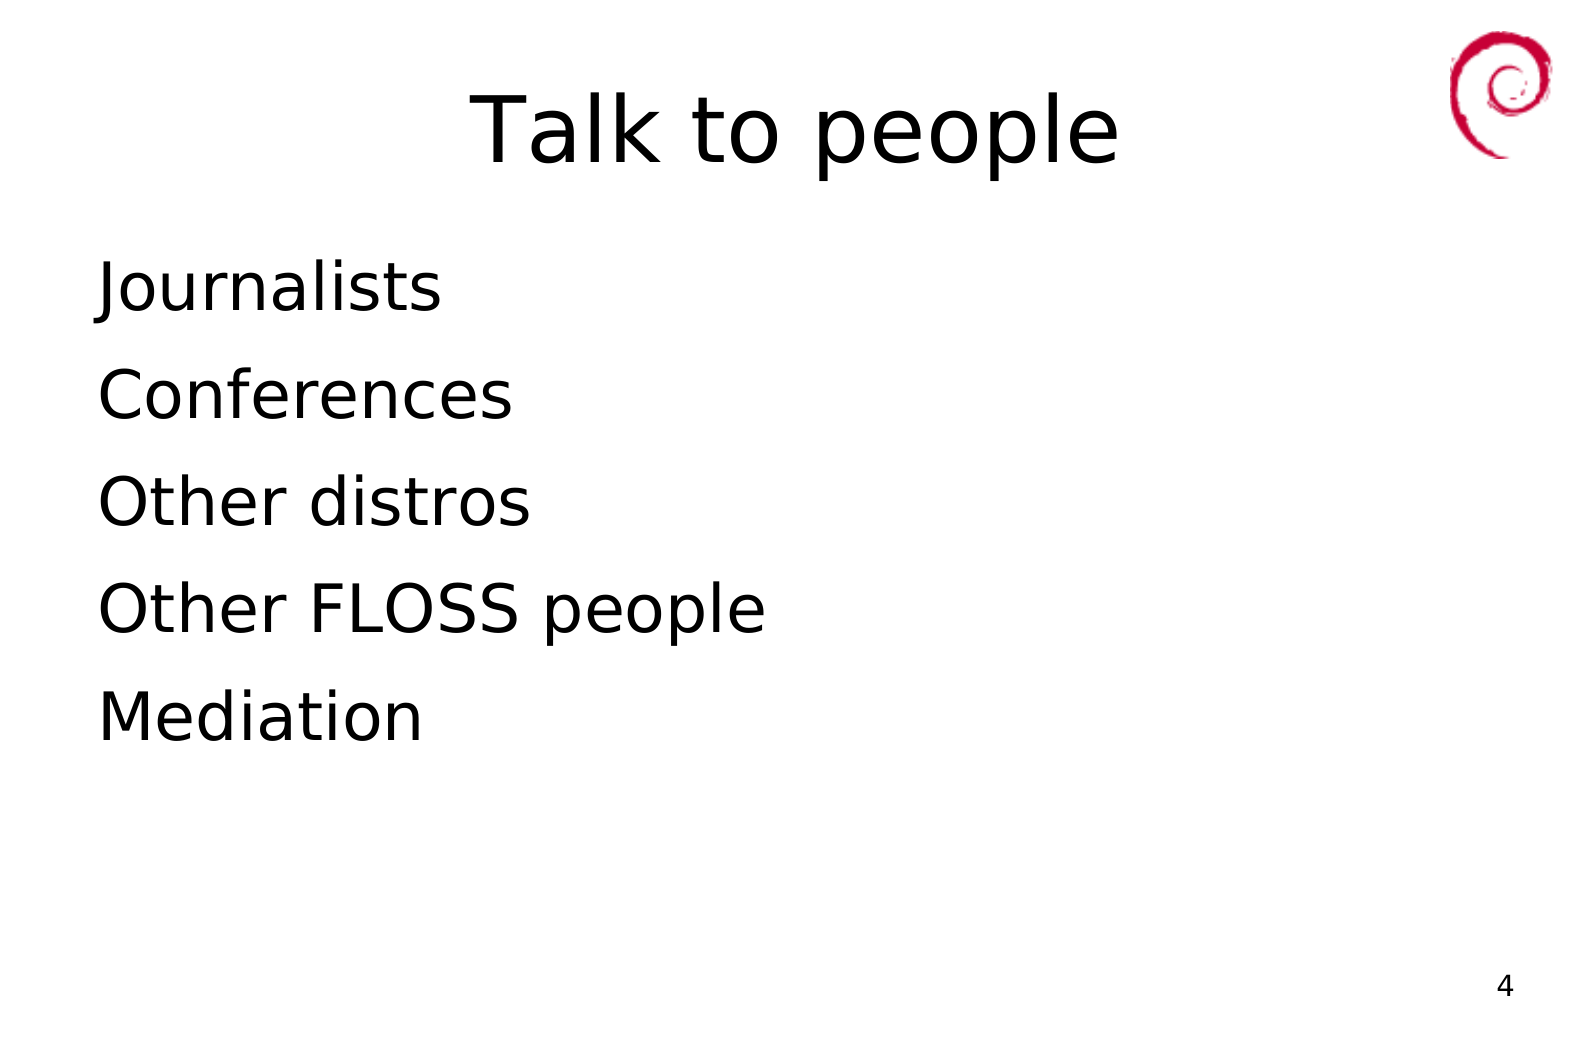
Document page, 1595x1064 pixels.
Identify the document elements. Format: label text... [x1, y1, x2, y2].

list Journalists Conferences Other distros Other FLOSS people Mediation [79, 248, 1515, 936]
picture [1450, 31, 1555, 159]
title Talk to people [79, 49, 1515, 213]
